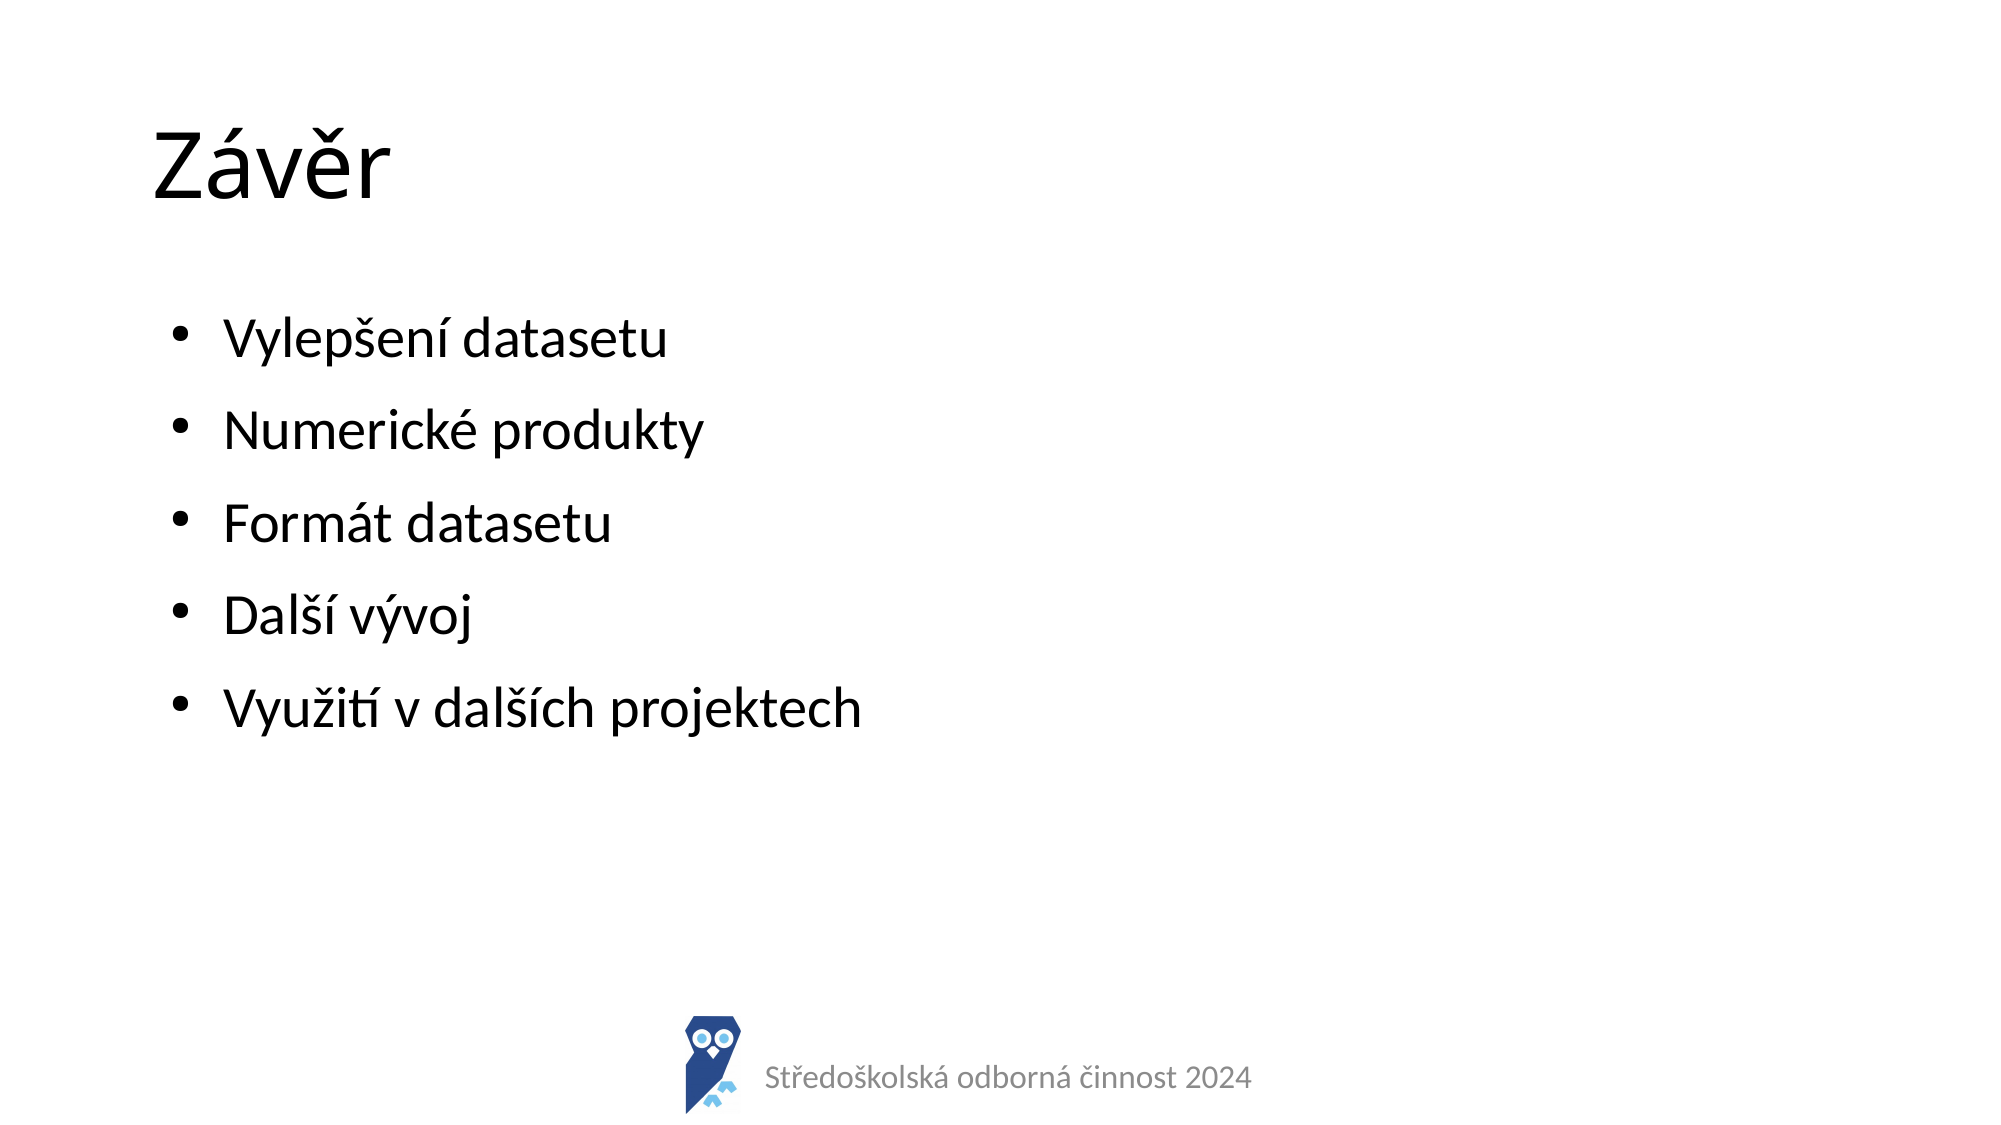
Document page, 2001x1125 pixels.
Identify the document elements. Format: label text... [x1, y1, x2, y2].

picture [685, 1016, 741, 1114]
title Závěr [137, 59, 1863, 278]
footer Středoškolská odborná činnost 2024 [748, 1044, 1269, 1105]
list Vylepšení datasetu Numerické produkty Formát datasetu Další vývoj Využití v dalších projektech [137, 299, 1863, 1014]
